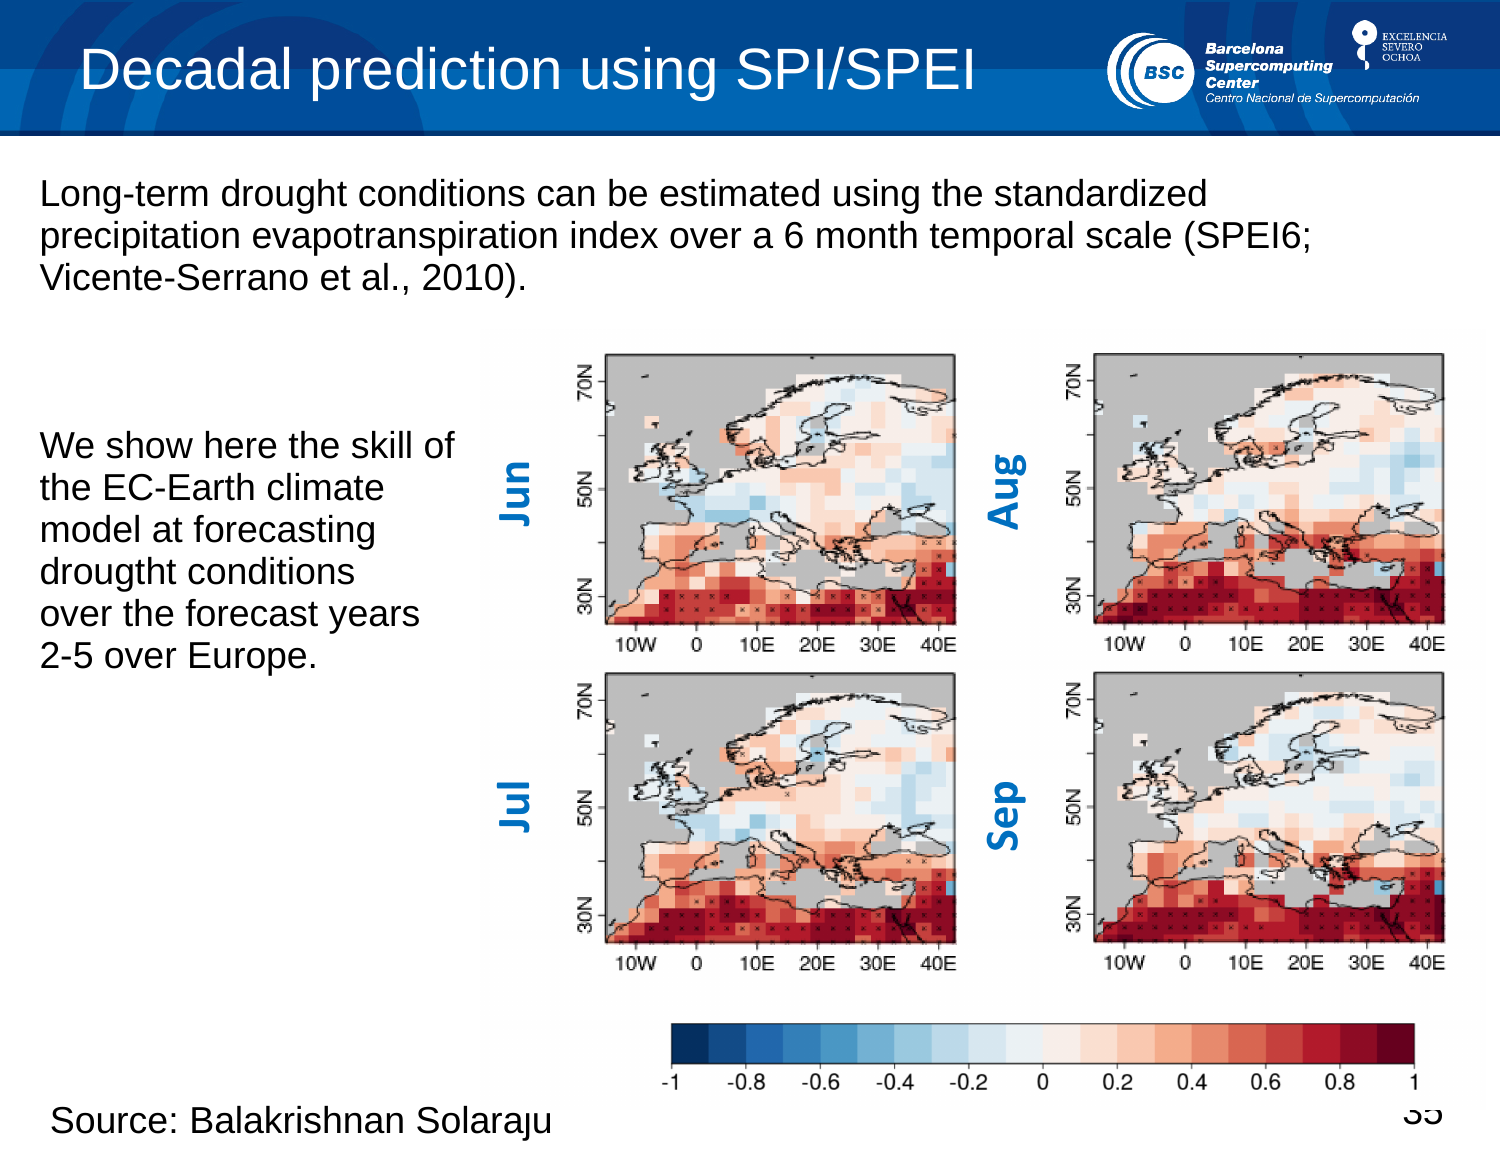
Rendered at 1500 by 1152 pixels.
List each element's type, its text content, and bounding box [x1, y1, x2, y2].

text_box Long-term drought conditions can be estimated using the standardized precipitation evapotranspiration index over a 6 month temporal scale (SPEI6; Vicente-Serrano et al., 2010). We show here the skill of the EC-Earth climate model at forecasting drougtht conditions over the forecast years 2-5 over Europe. [24, 165, 1441, 894]
text_box Source: Balakrishnan Solaraju [35, 1092, 936, 1150]
picture [480, 329, 1486, 1111]
picture [0, 0, 1500, 136]
title Decadal prediction using SPI/SPEI [65, 23, 1081, 139]
